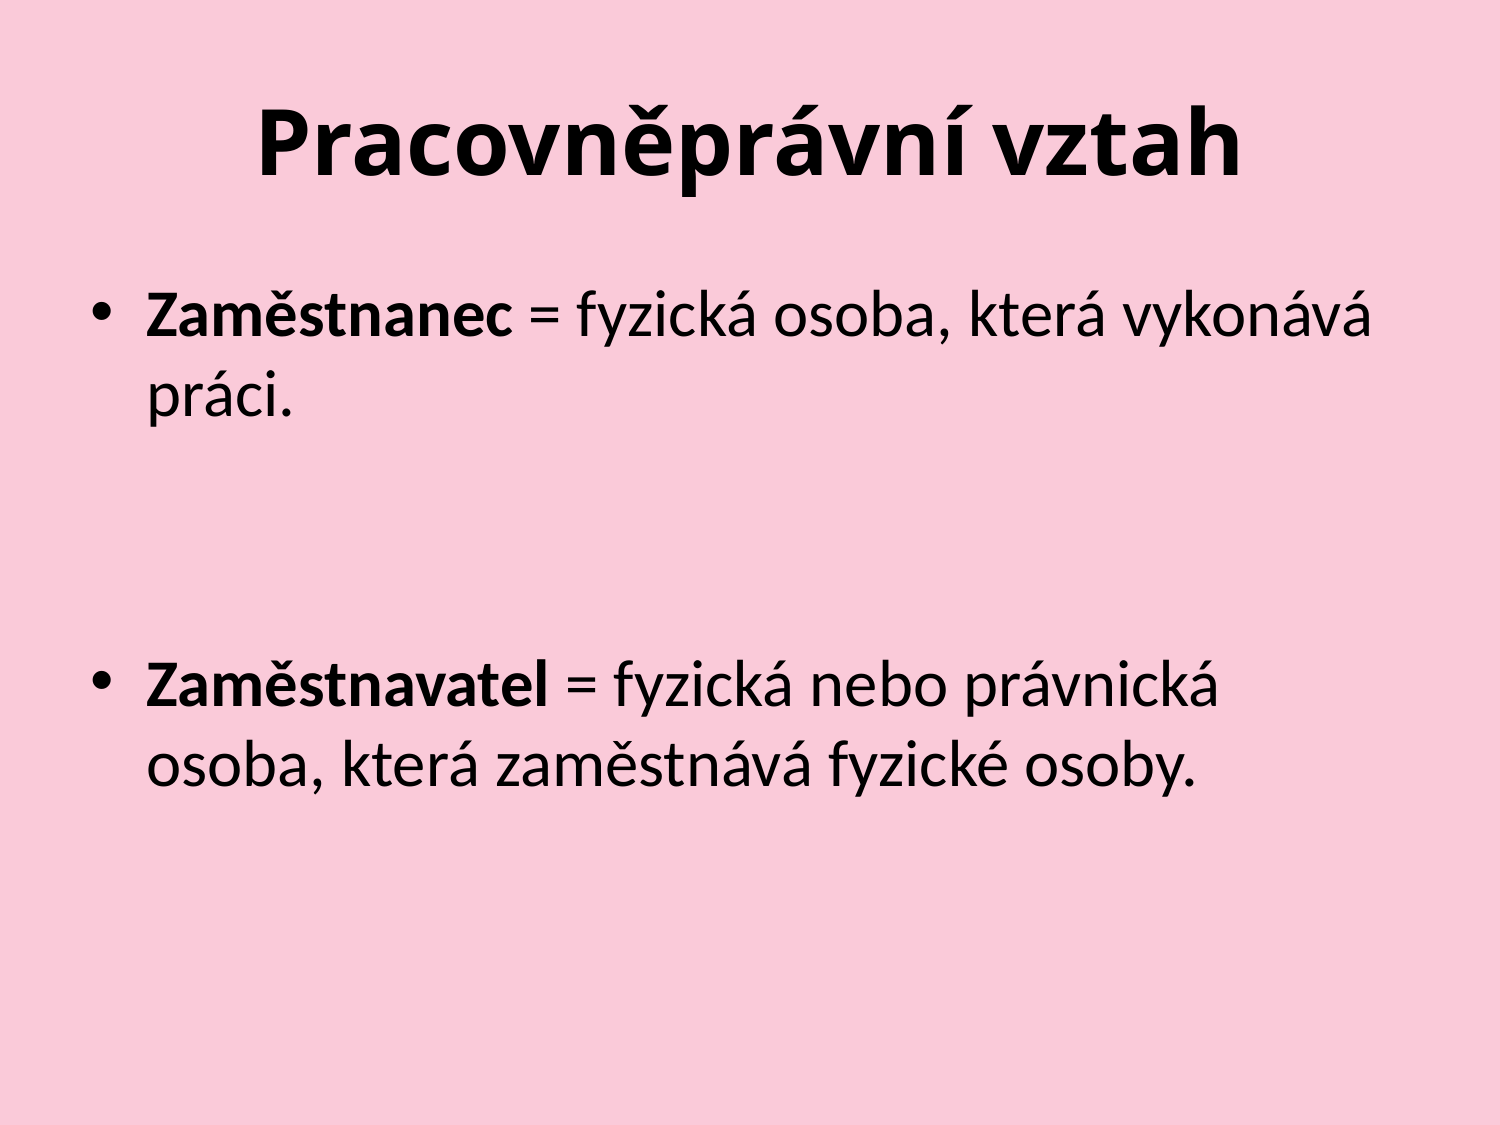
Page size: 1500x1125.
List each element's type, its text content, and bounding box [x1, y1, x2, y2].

list Zaměstnanec = fyzická osoba, která vykonává práci. Zaměstnavatel = fyzická nebo právnická osoba, která zaměstnává fyzické osoby. [75, 262, 1426, 1006]
title Pracovněprávní vztah [75, 45, 1426, 233]
